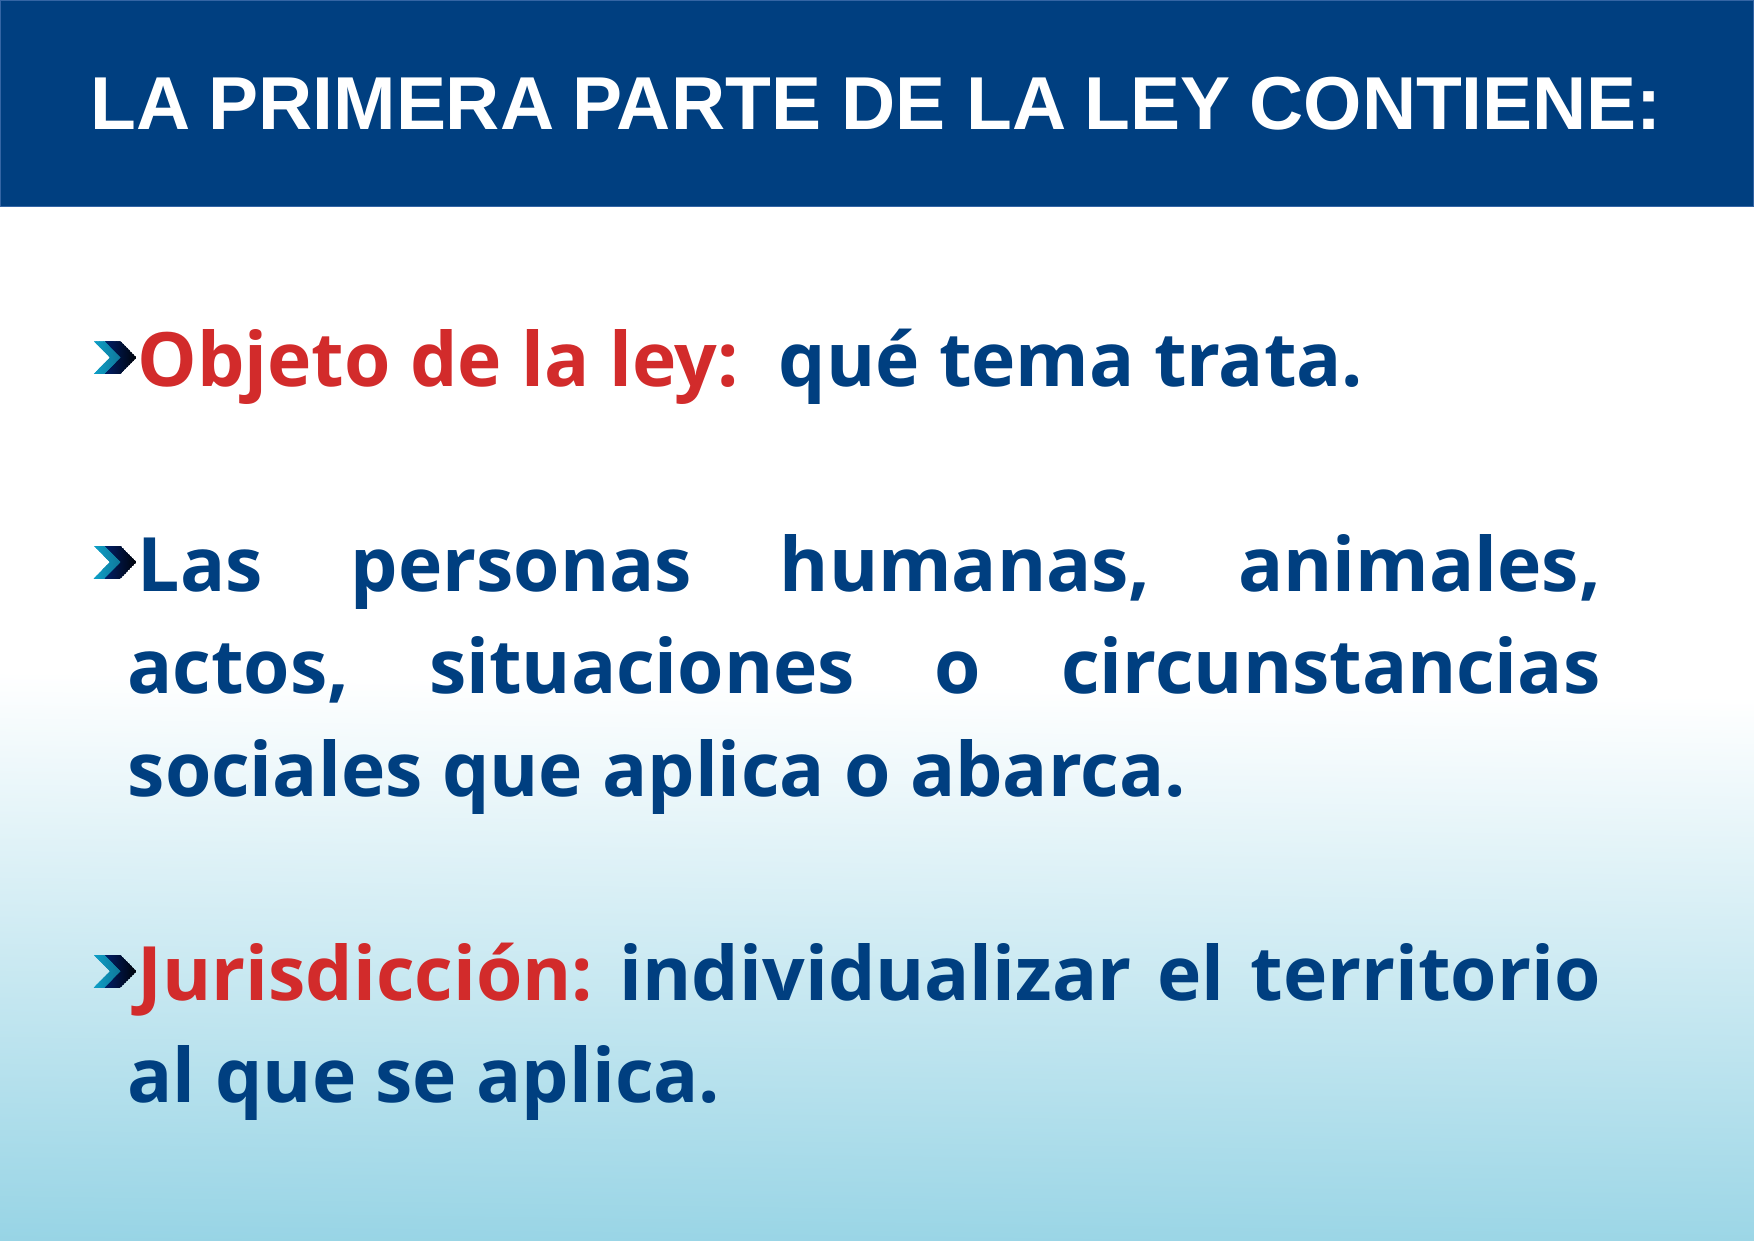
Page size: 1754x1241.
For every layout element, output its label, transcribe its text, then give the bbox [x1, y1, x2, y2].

text_box LA PRIMERA PARTE DE LA LEY CONTIENE: [0, 0, 1754, 207]
subtitle Objeto de la ley: qué tema trata. Las personas humanas, animales, actos, situaciones o circunstancias sociales que aplica o abarca. Jurisdicción: individualizar el territorio al que se aplica. [82, 207, 1612, 1117]
